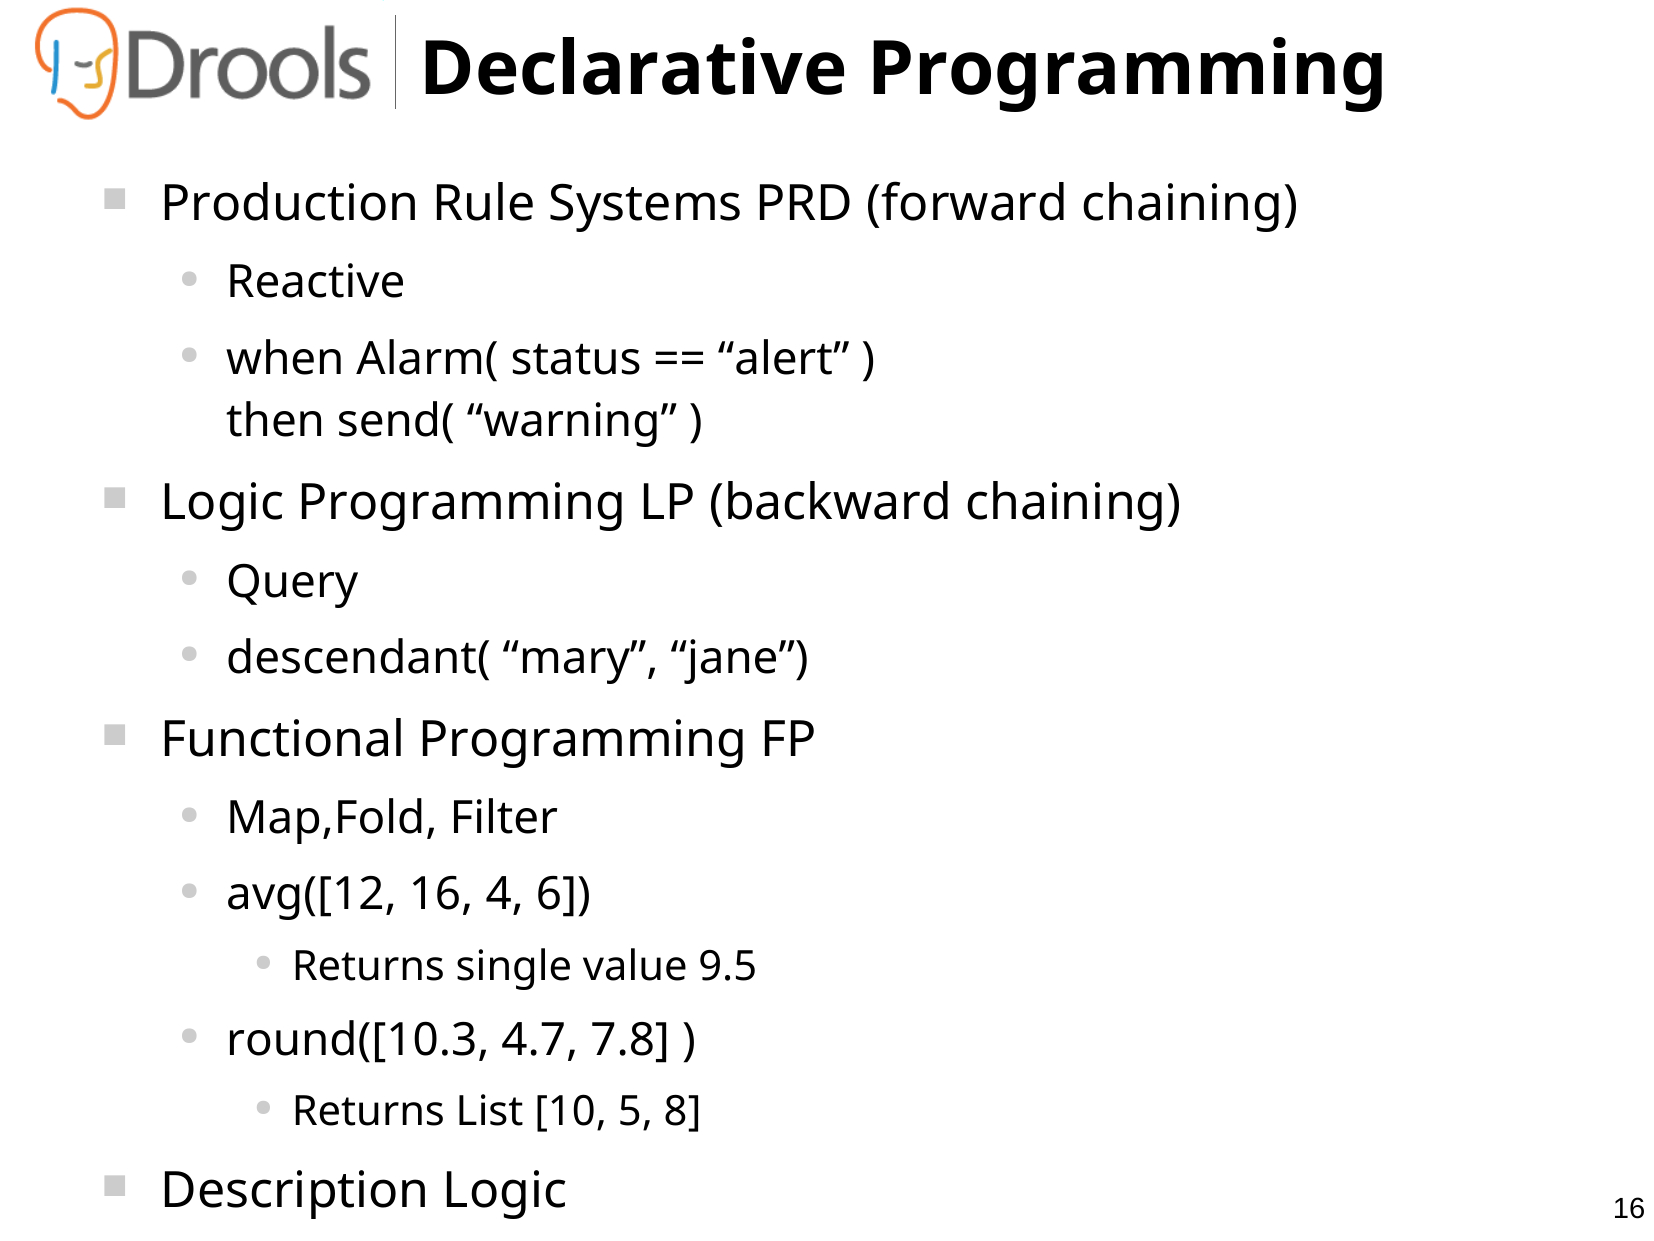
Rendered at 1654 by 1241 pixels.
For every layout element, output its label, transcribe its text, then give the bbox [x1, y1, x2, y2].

title Declarative Programming [419, 12, 1630, 118]
picture [29, 0, 384, 126]
list Production Rule Systems PRD (forward chaining) Reactive when Alarm( status == “alert” ) then send( “warning” ) Logic Programming LP (backward chaining) Query descendant( “mary”, “jane”) Functional Programming FP Map,Fold, Filter avg([12, 16, 4, 6]) Returns single value 9.5 round([10.3, 4.7, 7.8] ) Returns List [10, 5, 8] Description Logic Person Has Name and LivesAt Address [104, 166, 1517, 1176]
